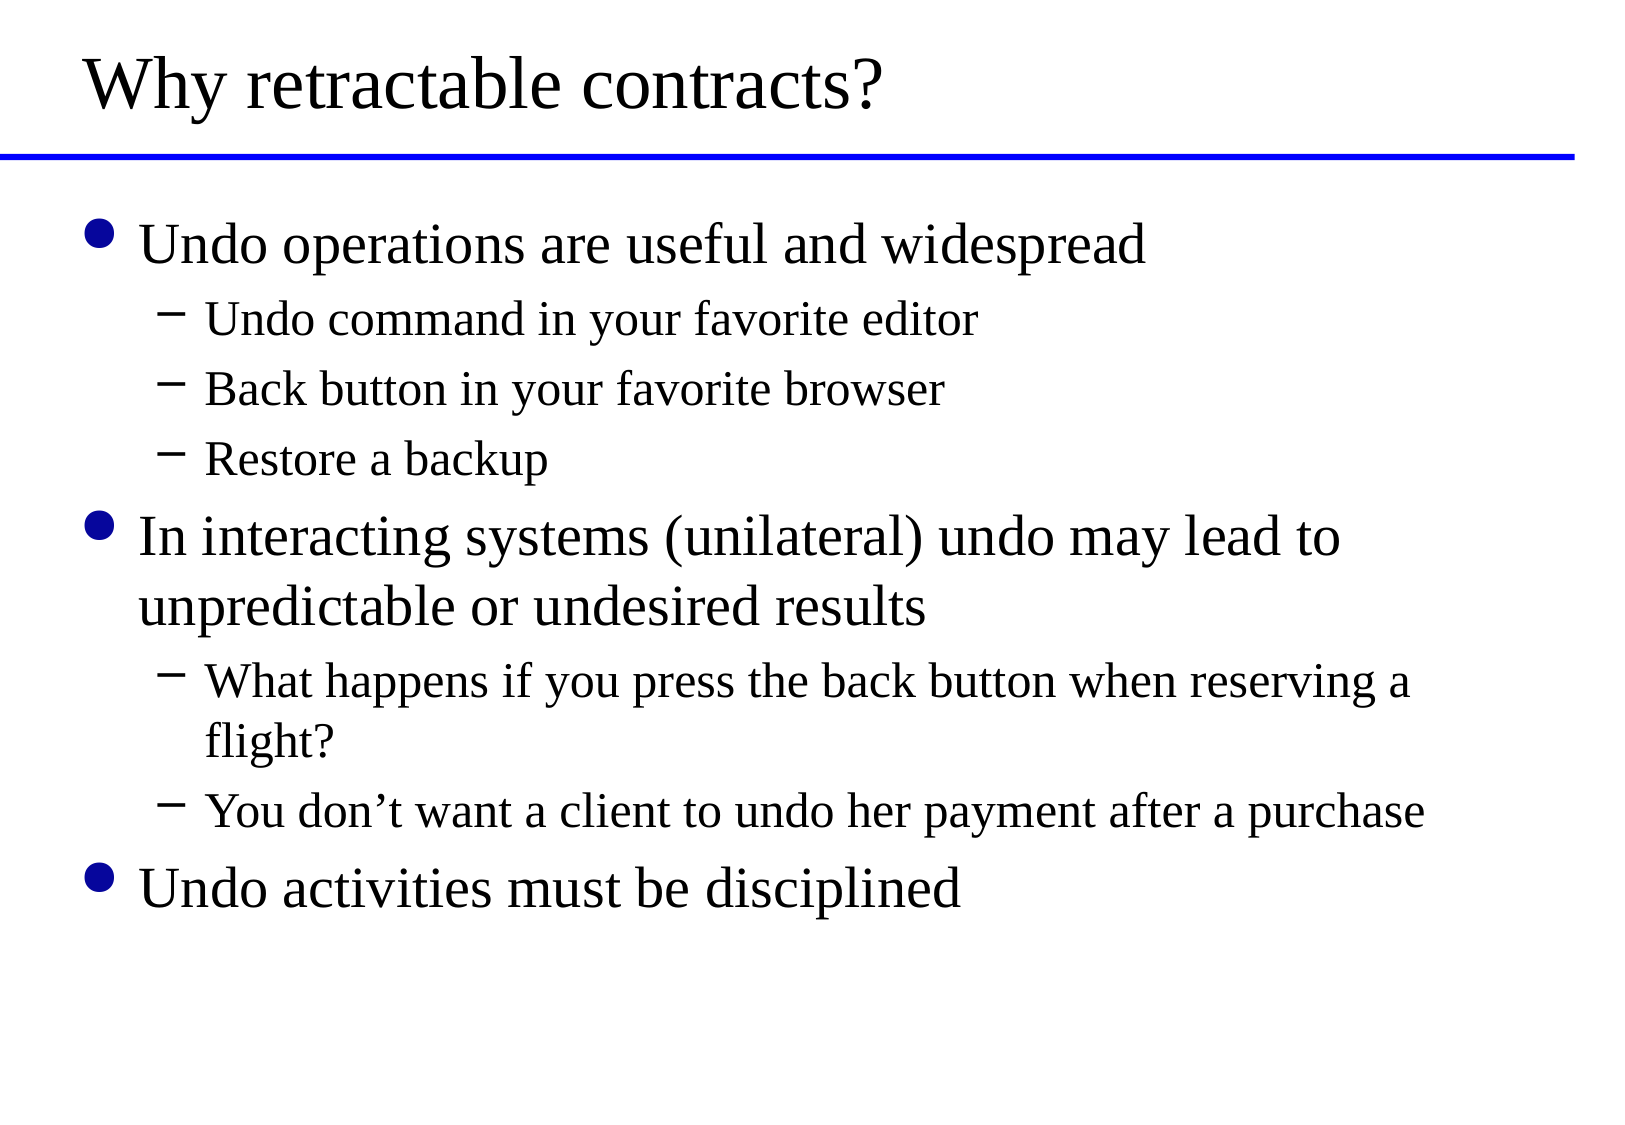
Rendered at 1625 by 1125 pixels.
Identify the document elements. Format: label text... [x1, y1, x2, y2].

list Undo operations are useful and widespread Undo command in your favorite editor Back button in your favorite browser Restore a backup In interacting systems (unilateral) undo may lead to unpredictable or undesired results What happens if you press the back button when reserving a flight? You don’t want a client to undo her payment after a purchase Undo activities must be disciplined [67, 198, 1478, 1061]
title Why retractable contracts? [67, 27, 1544, 131]
